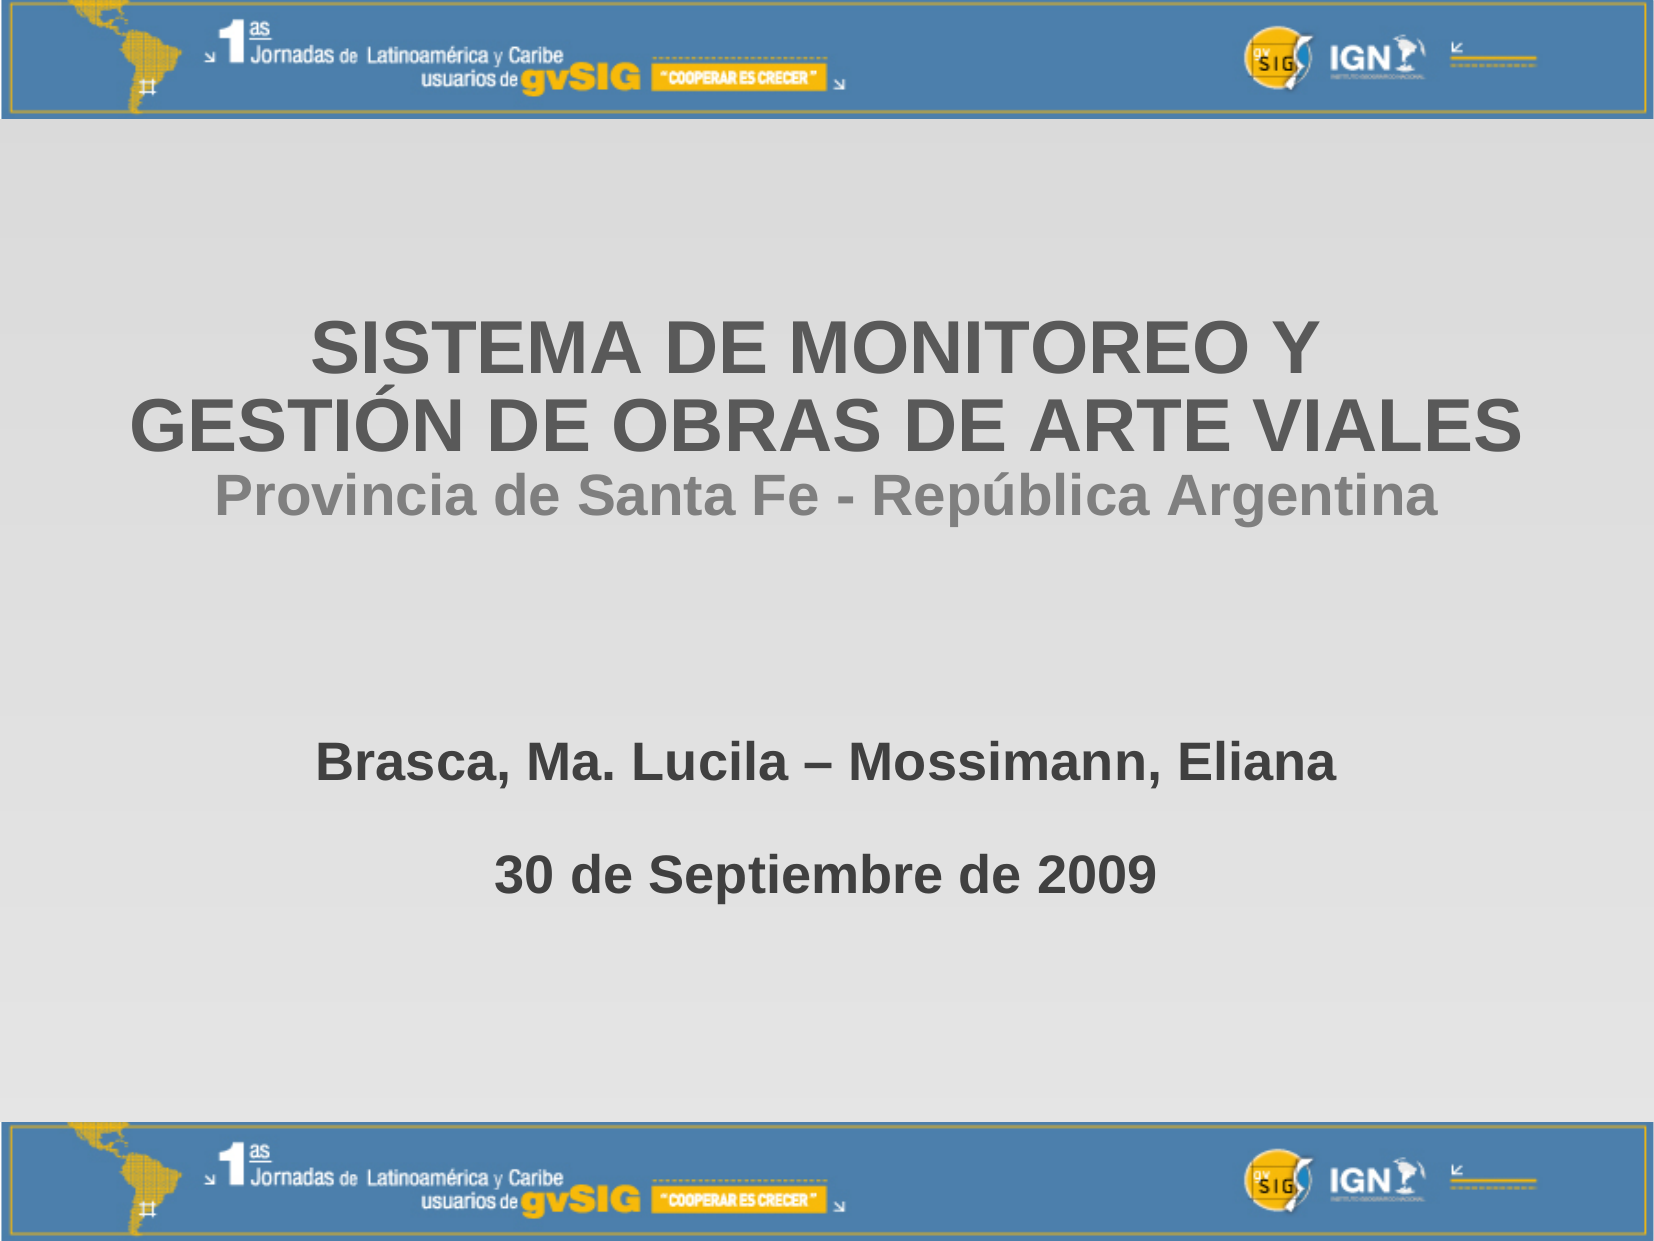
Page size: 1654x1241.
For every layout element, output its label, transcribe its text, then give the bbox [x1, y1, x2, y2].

picture [0, 0, 1654, 119]
text_box SISTEMA DE MONITOREO Y GESTIÓN DE OBRAS DE ARTE VIALES Provincia de Santa Fe - República Argentina Brasca, Ma. Lucila – Mossimann, Eliana 30 de Septiembre de 2009 [59, 177, 1595, 1034]
picture [0, 1122, 1654, 1241]
